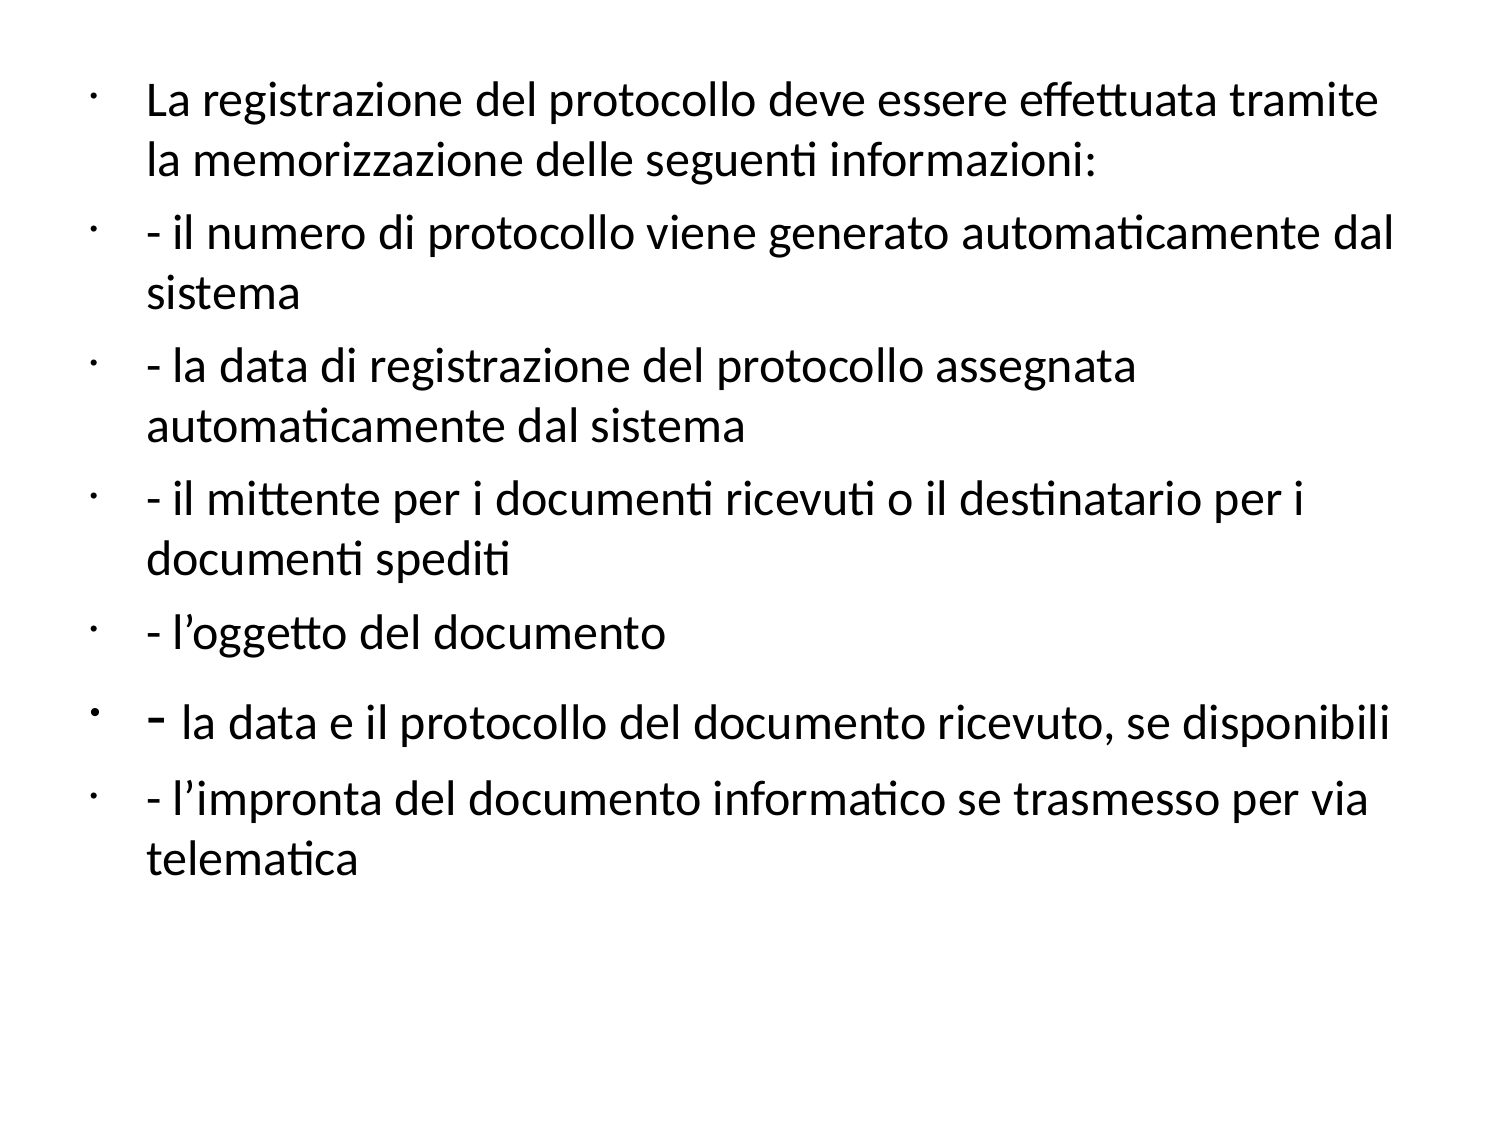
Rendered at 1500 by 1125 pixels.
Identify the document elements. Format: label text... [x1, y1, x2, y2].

list La registrazione del protocollo deve essere effettuata tramite la memorizzazione delle seguenti informazioni: - il numero di protocollo viene generato automaticamente dal sistema - la data di registrazione del protocollo assegnata automaticamente dal sistema - il mittente per i documenti ricevuti o il destinatario per i documenti spediti - l’oggetto del documento - la data e il protocollo del documento ricevuto, se disponibili - l’impronta del documento informatico se trasmesso per via telematica [75, 58, 1425, 1005]
